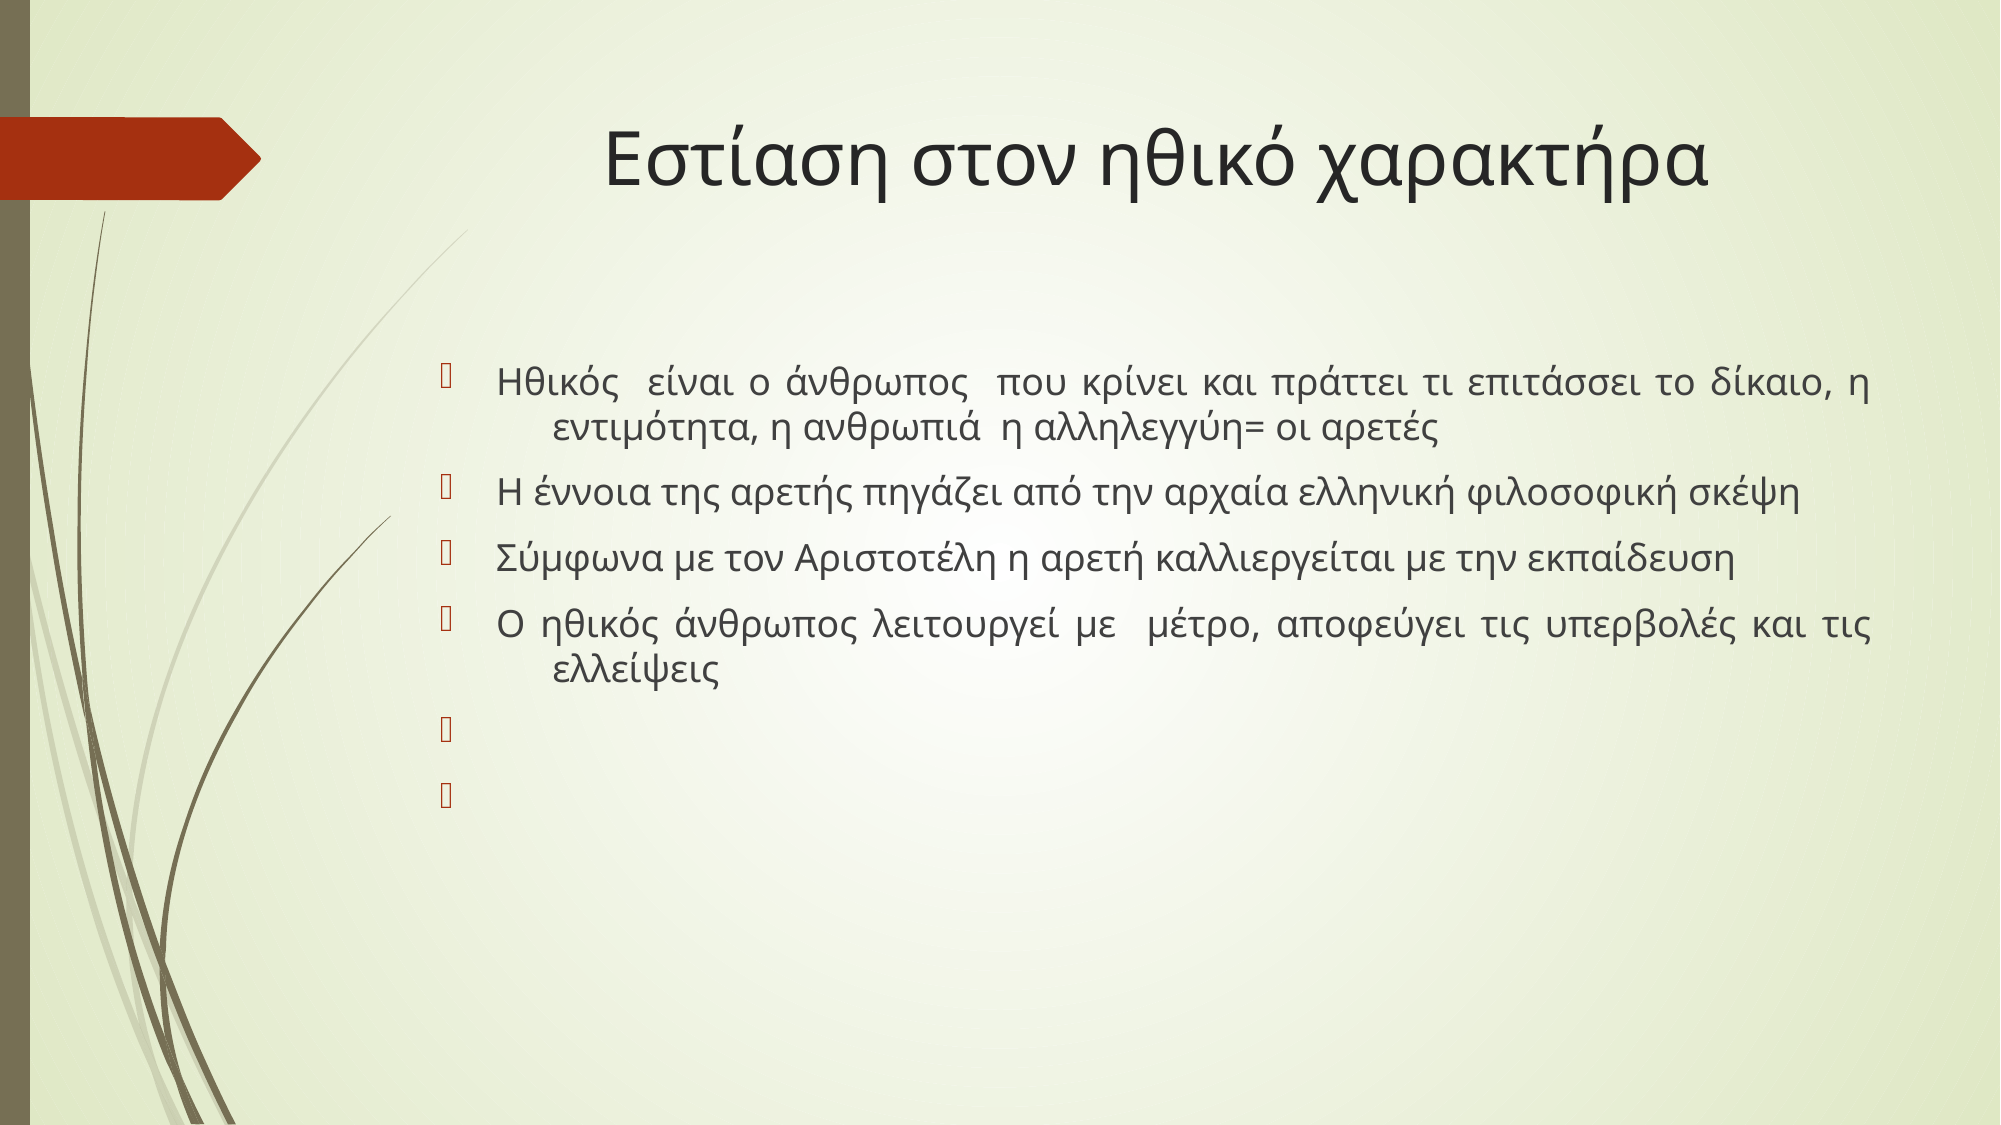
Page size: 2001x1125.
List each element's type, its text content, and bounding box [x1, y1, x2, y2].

title Εστίαση στον ηθικό χαρακτήρα [425, 102, 1888, 313]
list Ηθικός είναι ο άνθρωπος που κρίνει και πράττει τι επιτάσσει το δίκαιο, η εντιμότητα, η ανθρωπιά η αλληλεγγύη= οι αρετές Η έννοια της αρετής πηγάζει από την αρχαία ελληνική φιλοσοφική σκέψη Σύμφωνα με τον Αριστοτέλη η αρετή καλλιεργείται με την εκπαίδευση Ο ηθικός άνθρωπος λειτουργεί με μέτρο, αποφεύγει τις υπερβολές και τις ελλείψεις [424, 350, 1888, 970]
